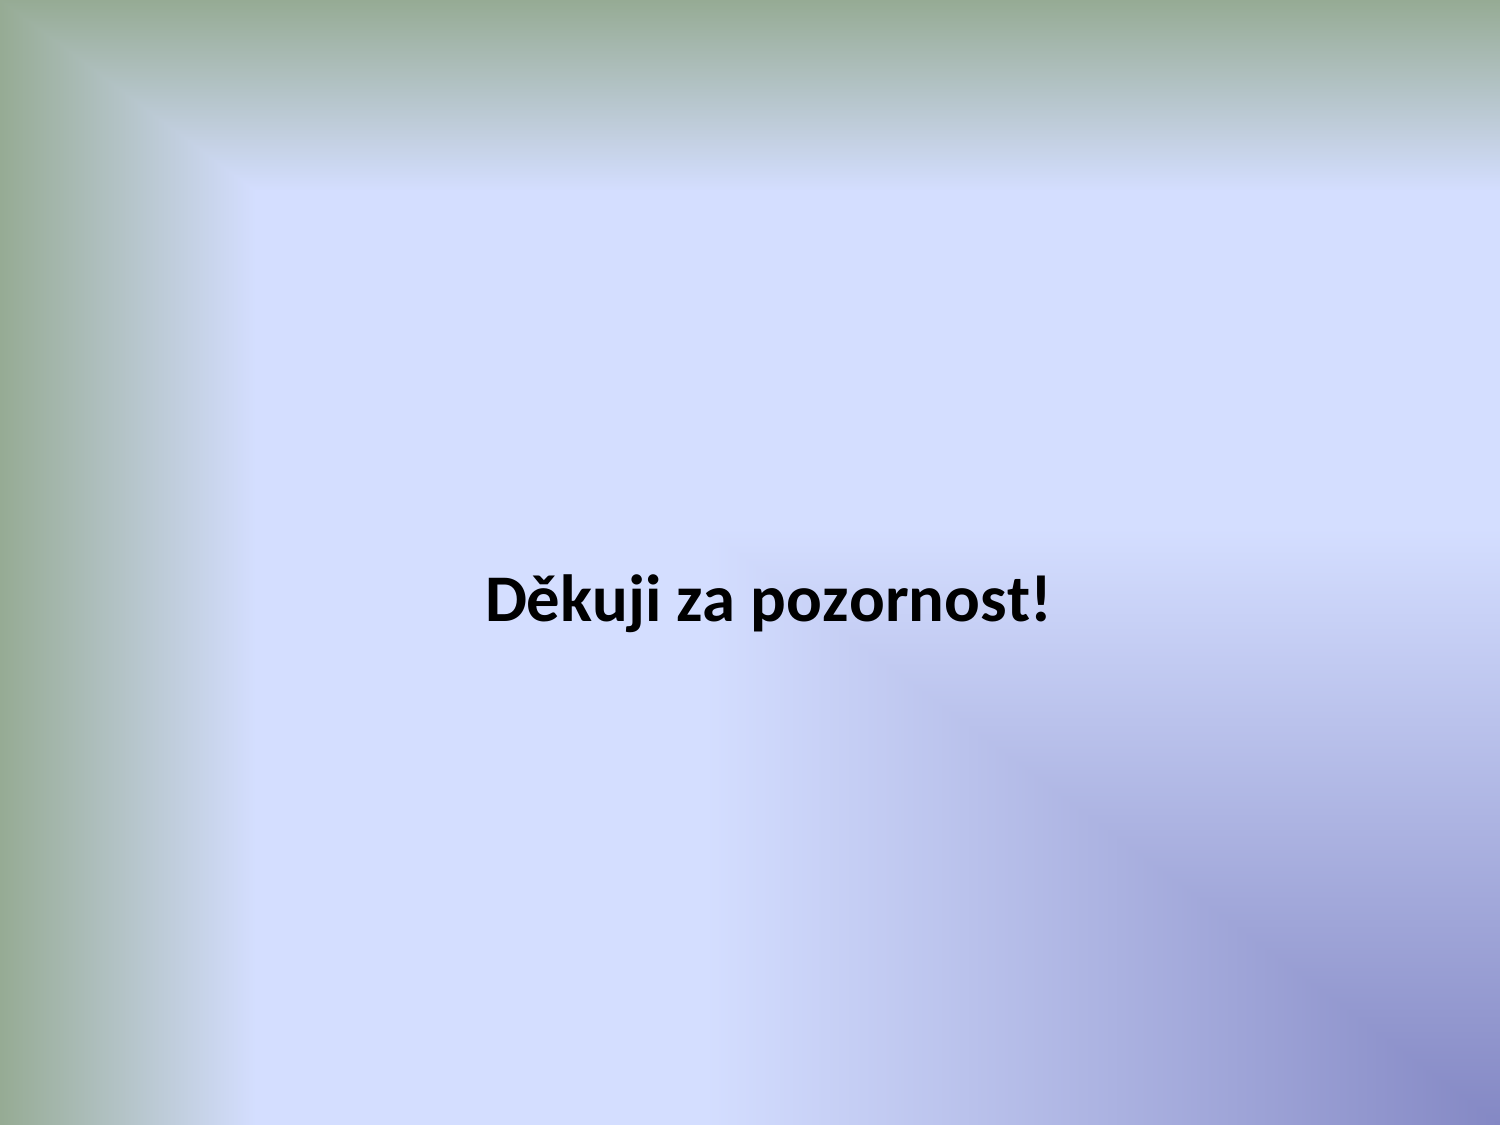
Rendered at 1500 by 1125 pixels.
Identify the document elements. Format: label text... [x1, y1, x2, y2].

list Děkuji za pozornost! [93, 257, 1444, 1001]
picture [0, 0, 1500, 1125]
